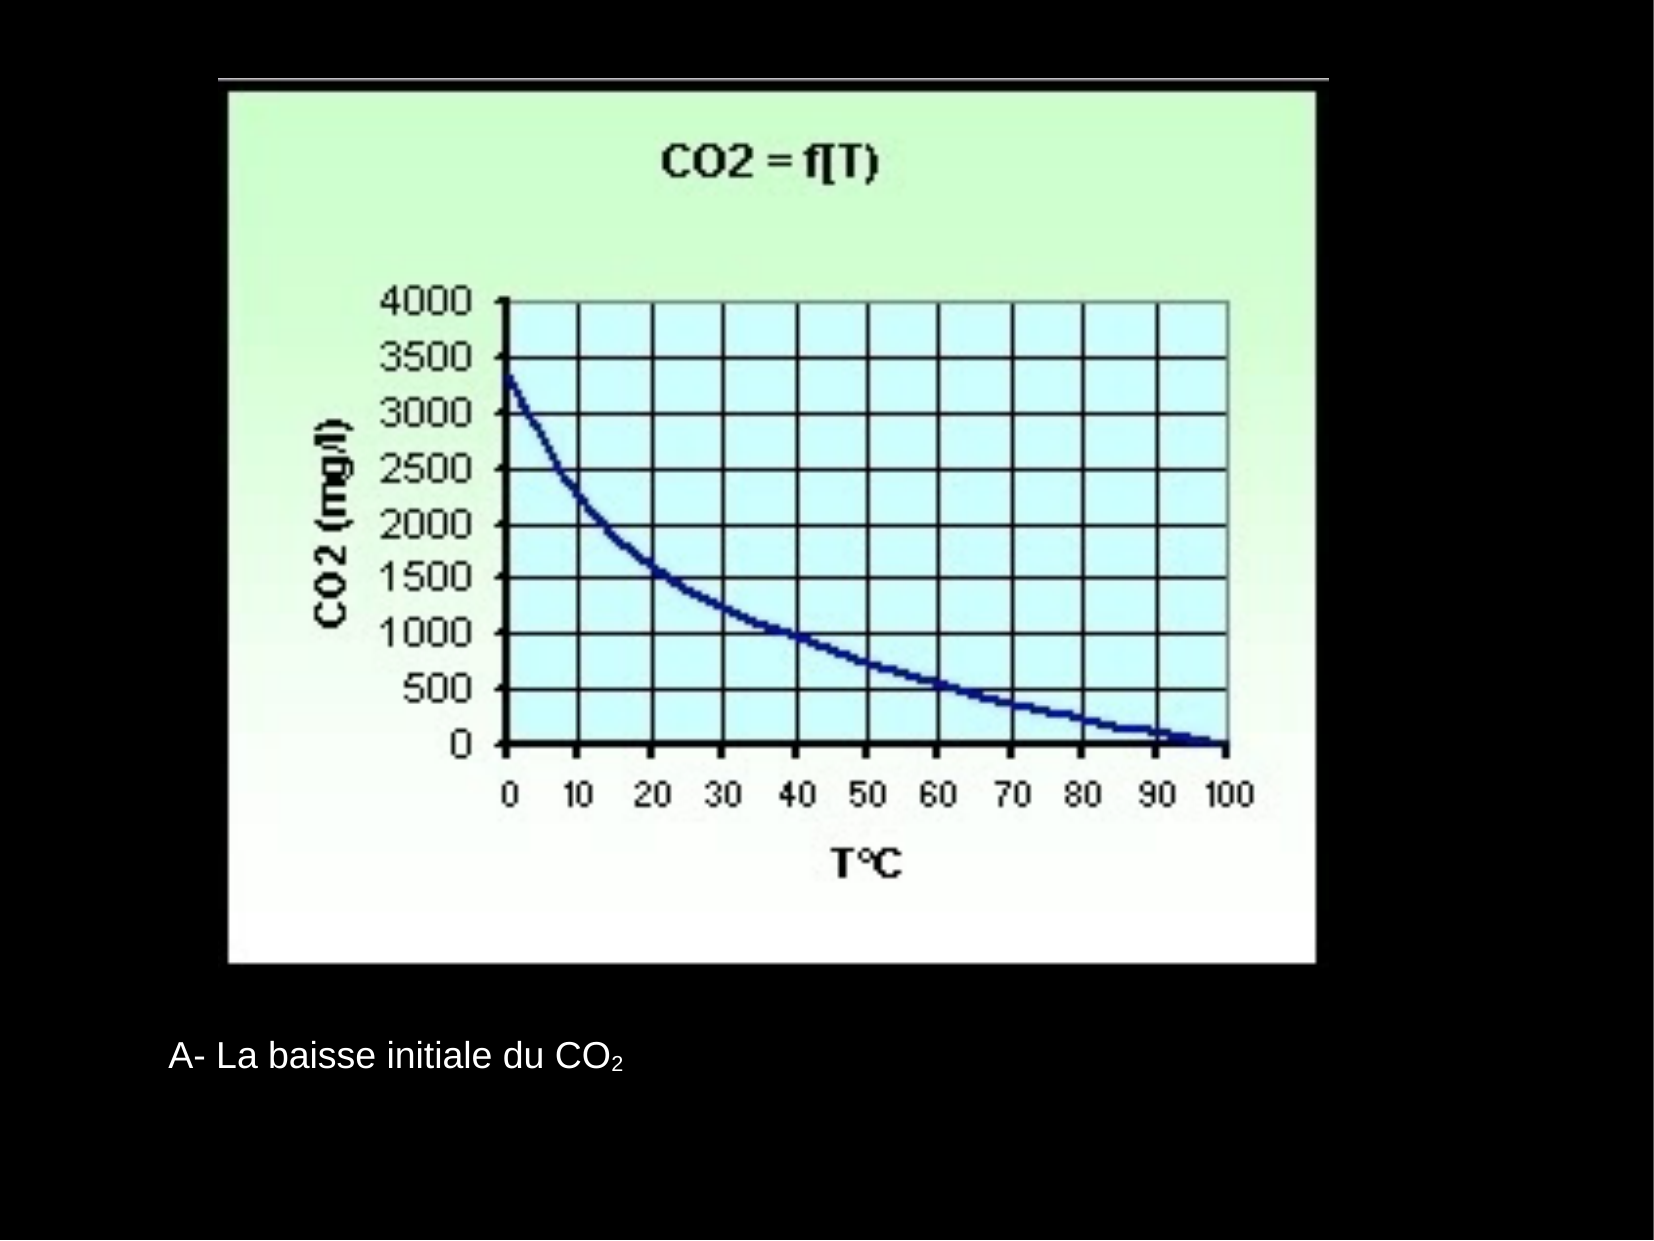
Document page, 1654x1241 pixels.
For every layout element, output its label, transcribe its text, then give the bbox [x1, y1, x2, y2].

text_box A- La baisse initiale du CO2 [153, 1027, 1323, 1097]
picture [218, 78, 1329, 976]
